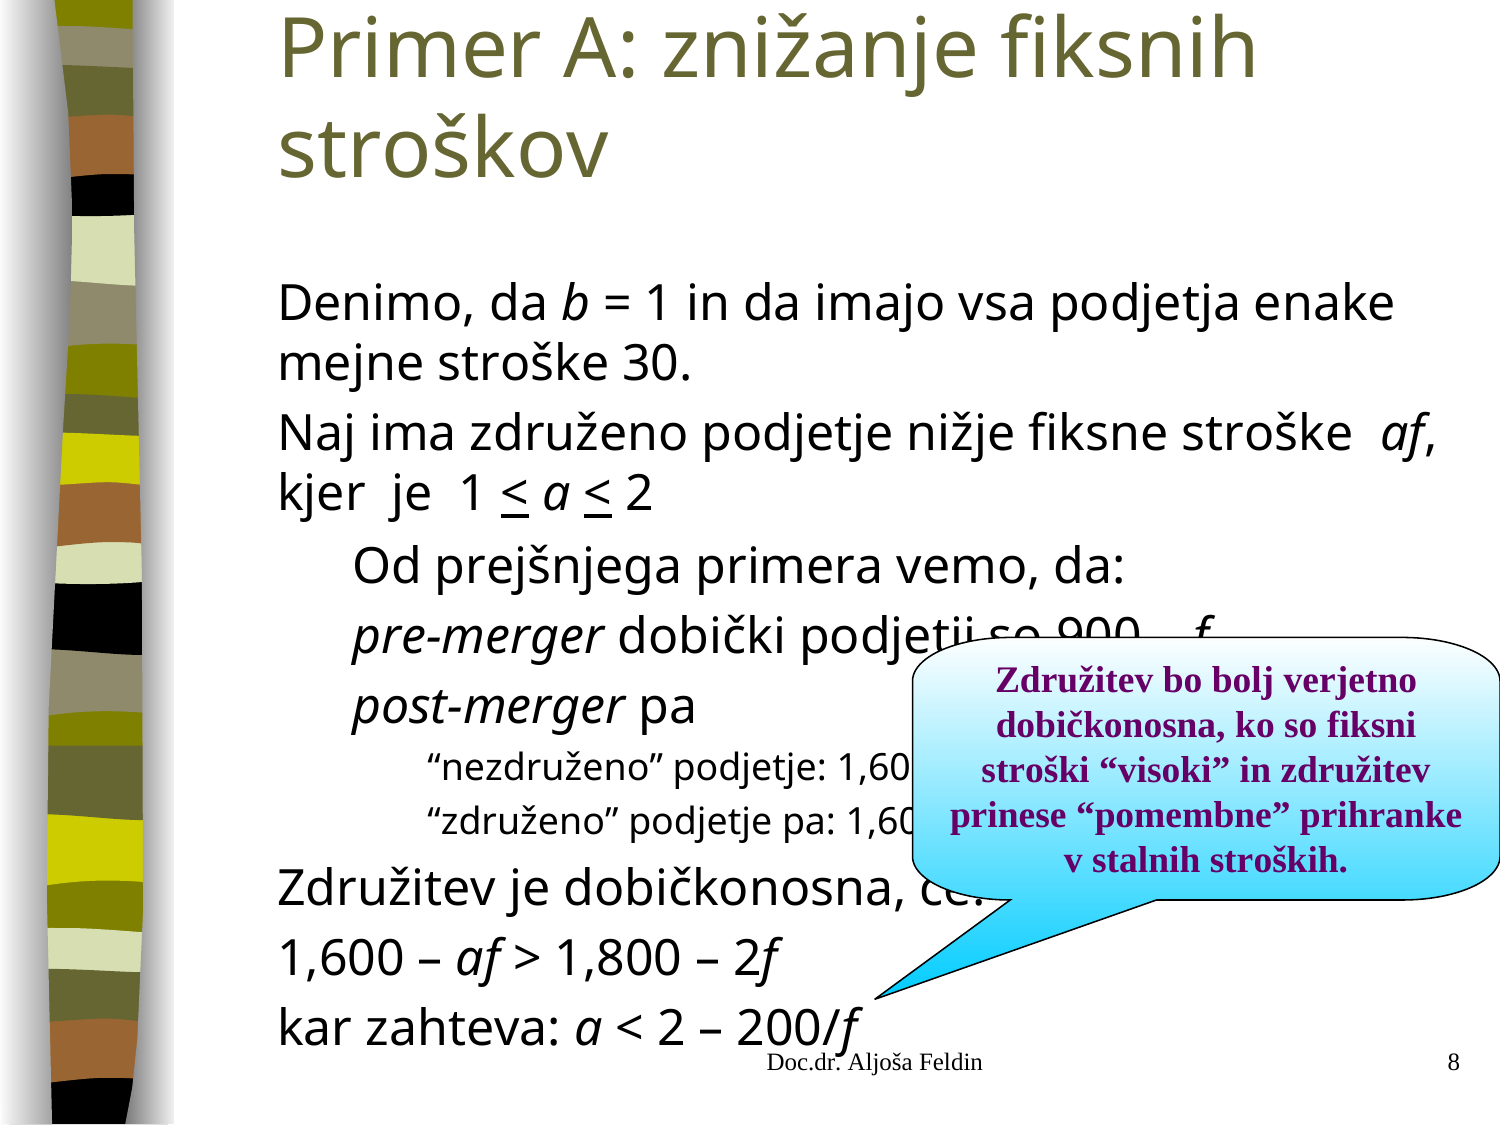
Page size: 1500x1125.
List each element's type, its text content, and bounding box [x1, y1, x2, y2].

text_box Denimo, da b = 1 in da imajo vsa podjetja enake mejne stroške 30. Naj ima združeno podjetje nižje fiksne stroške af, kjer je 1 < a < 2 Od prejšnjega primera vemo, da: pre-merger dobički podjetij so 900 – f post-merger pa “nezdruženo” podjetje: 1,600 - f “združeno” podjetje pa: 1,600 – af Združitev je dobičkonosna, če: 1,600 – af > 1,800 – 2f kar zahteva: a < 2 – 200/f [262, 262, 1476, 1074]
text_box Doc.dr. Aljoša Feldin [637, 1037, 1113, 1101]
text_box Primer A: znižanje fiksnih stroškov [262, 24, 1476, 203]
text_box Združitev bo bolj verjetno dobičkonosna, ko so fiksni stroški “visoki” in združitev prinese “pomembne” prihranke v stalnih stroških. [874, 637, 1500, 1000]
text_box <number> [1162, 1037, 1476, 1101]
